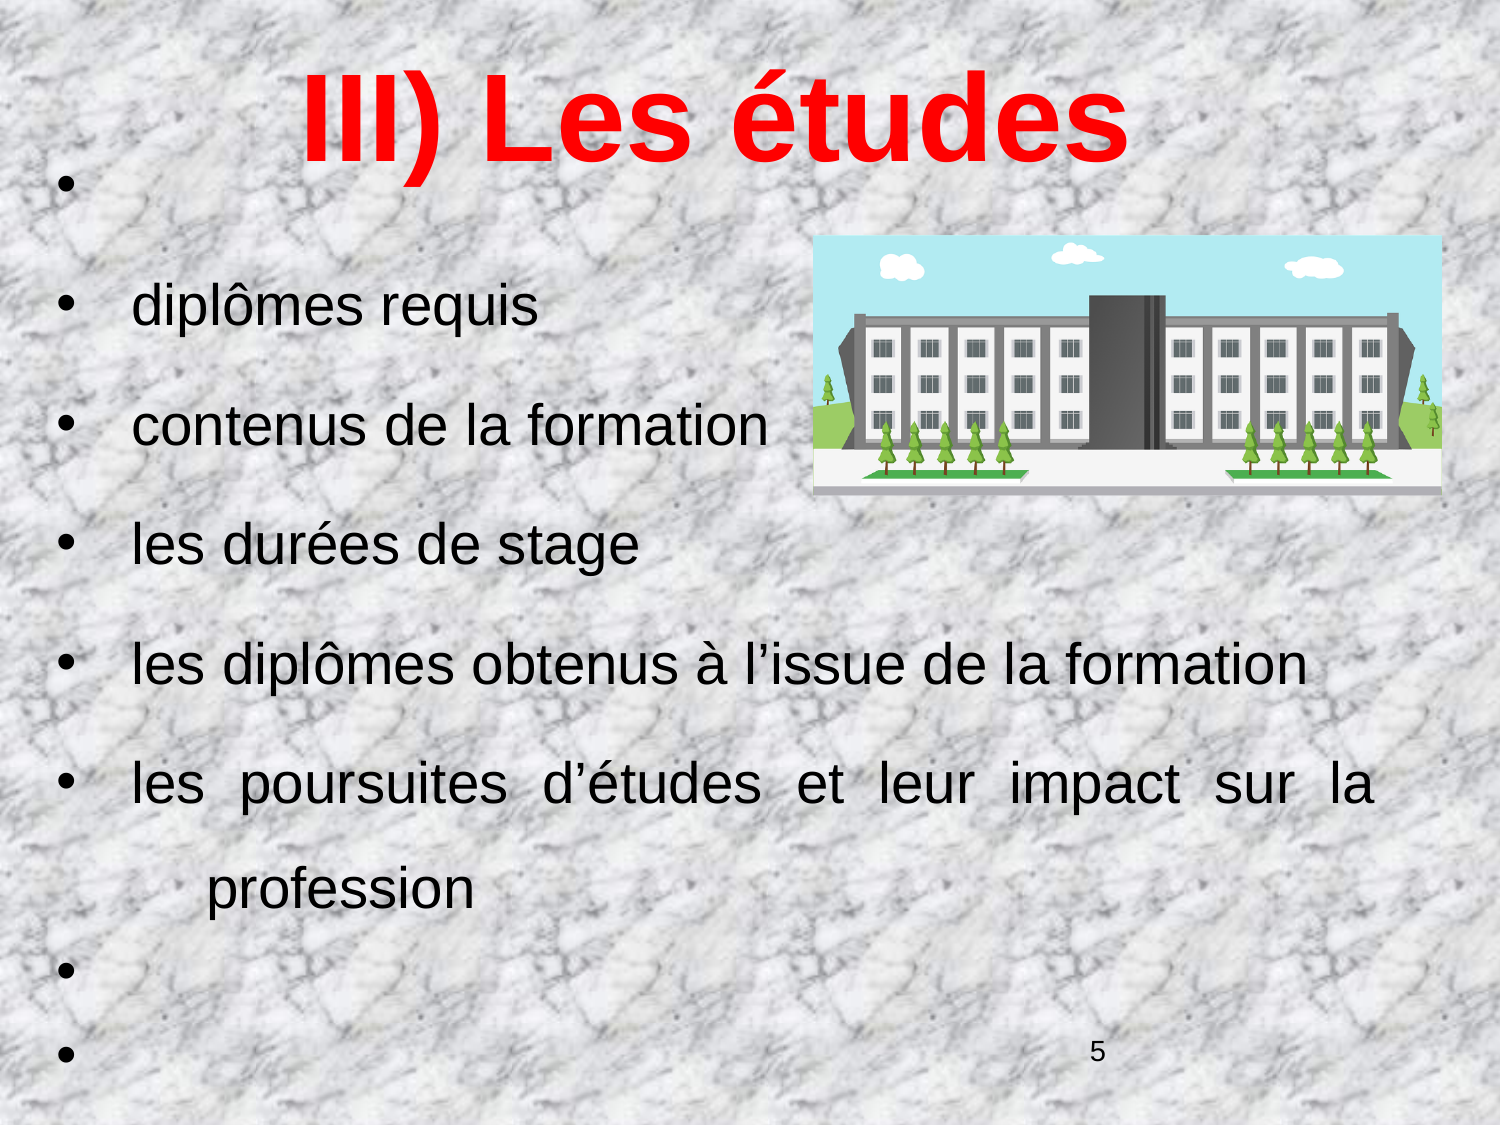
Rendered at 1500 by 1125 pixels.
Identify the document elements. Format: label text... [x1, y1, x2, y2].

text_box diplômes requis contenus de la formation les durées de stage les diplômes obtenus à l’issue de la formation les poursuites d’études et leur impact sur la profession [41, 140, 1392, 590]
picture [0, 0, 1500, 1125]
text_box <numéro> [1074, 1024, 1426, 1103]
text_box III) Les études [41, 6, 1392, 140]
